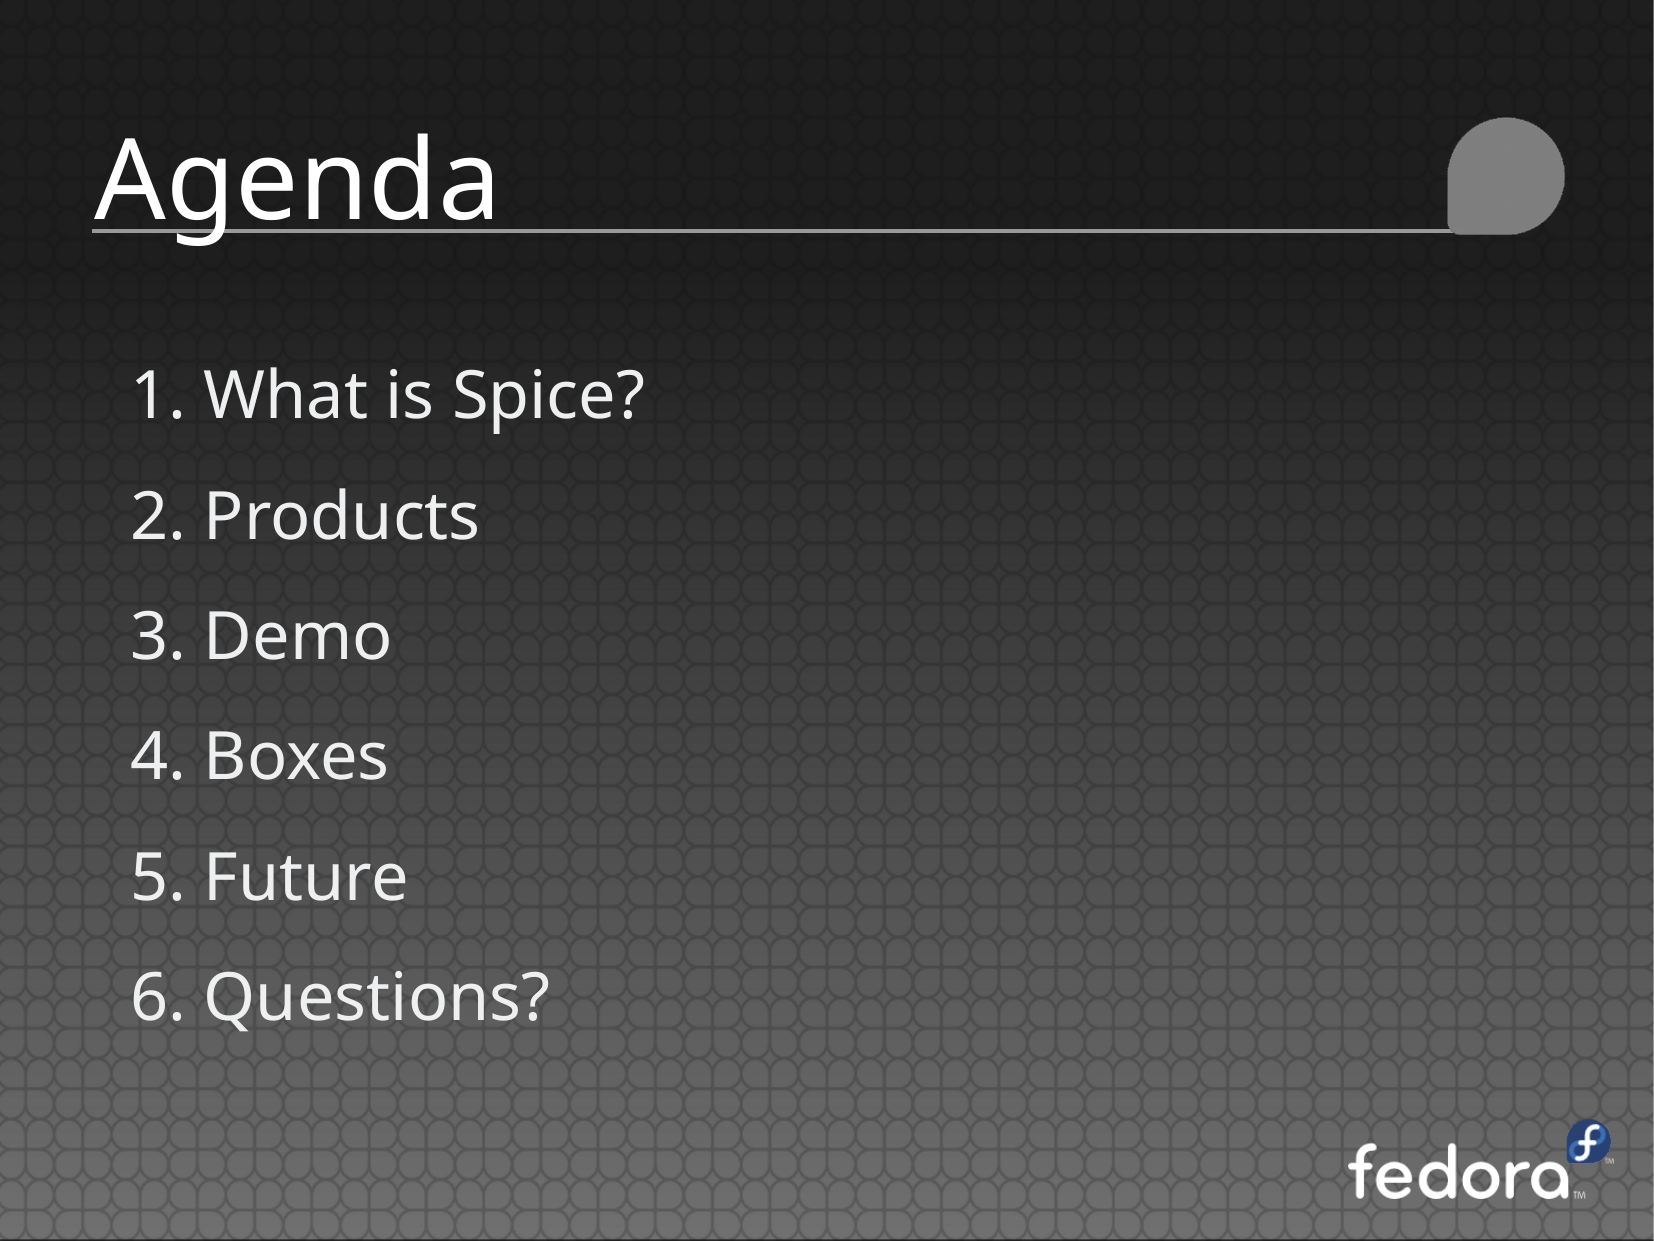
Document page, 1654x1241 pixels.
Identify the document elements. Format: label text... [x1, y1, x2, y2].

picture [0, 0, 1654, 1241]
list What is Spice? Products Demo Boxes Future Questions? [112, 227, 1501, 1163]
title Agenda [94, 100, 1426, 251]
